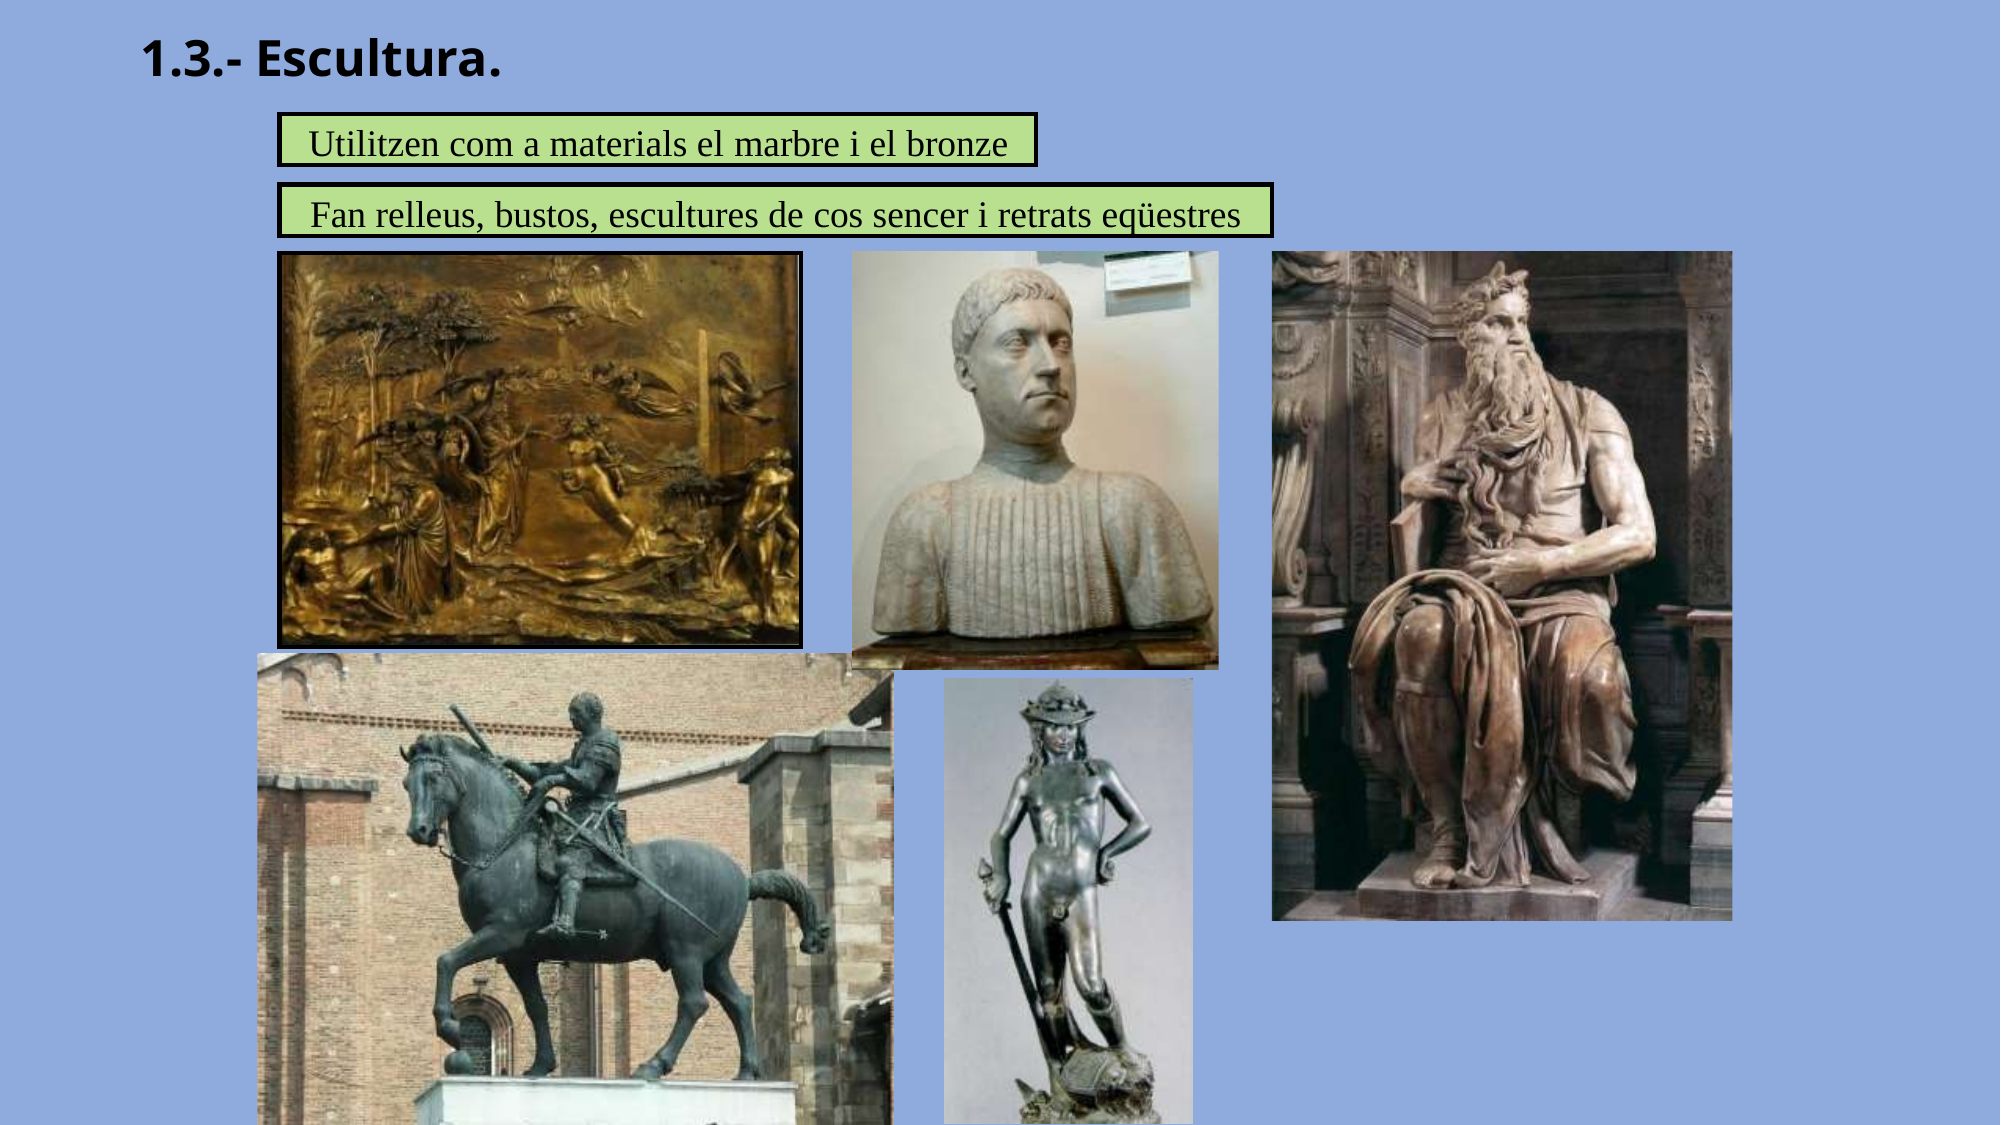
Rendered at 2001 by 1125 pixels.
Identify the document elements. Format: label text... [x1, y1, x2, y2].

text_box Fan relleus, bustos, escultures de cos sencer i retrats eqüestres [279, 184, 1272, 236]
title 1.3.- Escultura. [138, 23, 1934, 87]
text_box [1272, 252, 1732, 921]
text_box [944, 678, 1193, 1124]
text_box [257, 252, 1219, 1125]
text_box [282, 255, 799, 645]
text_box Utilitzen com a materials el marbre i el bronze [279, 113, 1036, 165]
